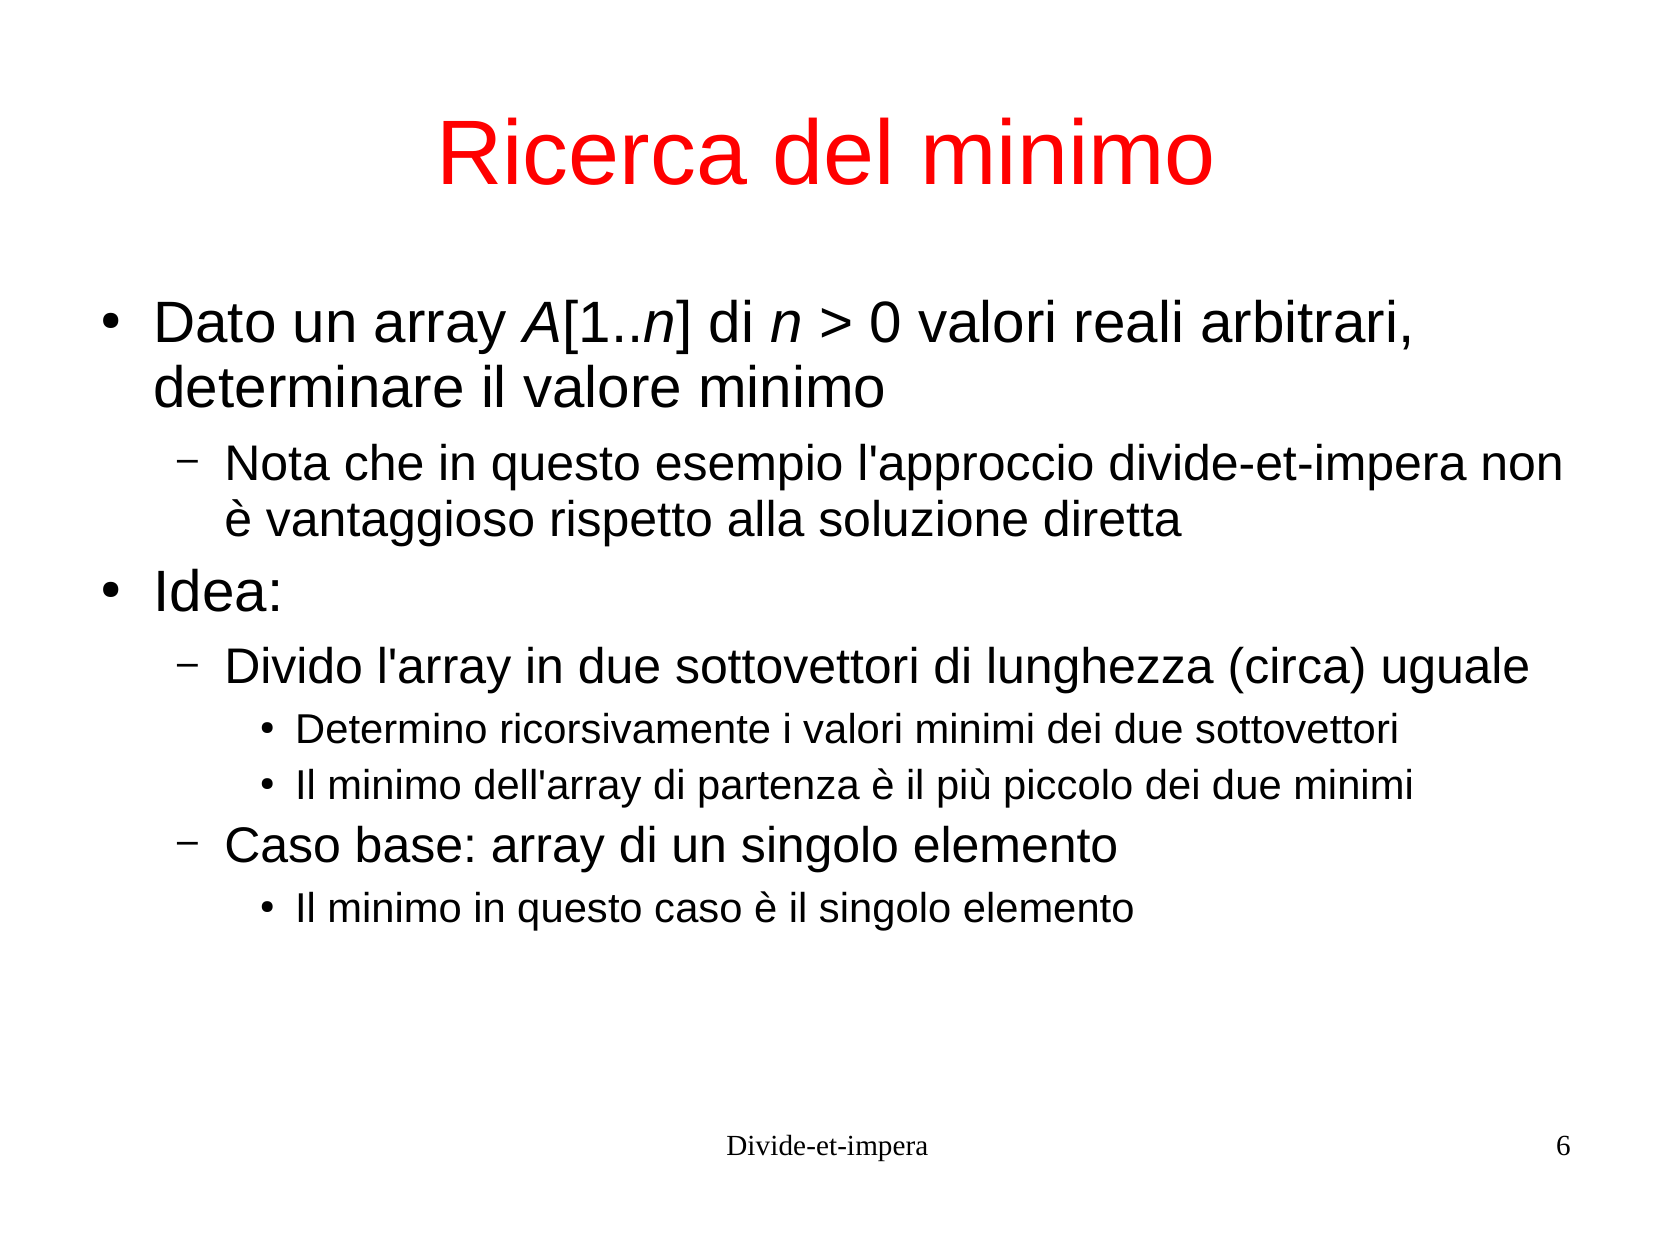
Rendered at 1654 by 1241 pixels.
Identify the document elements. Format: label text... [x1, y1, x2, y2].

title Ricerca del minimo [82, 49, 1571, 257]
list Dato un array A[1..n] di n > 0 valori reali arbitrari, determinare il valore minimo Nota che in questo esempio l'approccio divide-et-impera non è vantaggioso rispetto alla soluzione diretta Idea: Divido l'array in due sottovettori di lunghezza (circa) uguale Determino ricorsivamente i valori minimi dei due sottovettori Il minimo dell'array di partenza è il più piccolo dei due minimi Caso base: array di un singolo elemento Il minimo in questo caso è il singolo elemento [82, 290, 1571, 1109]
